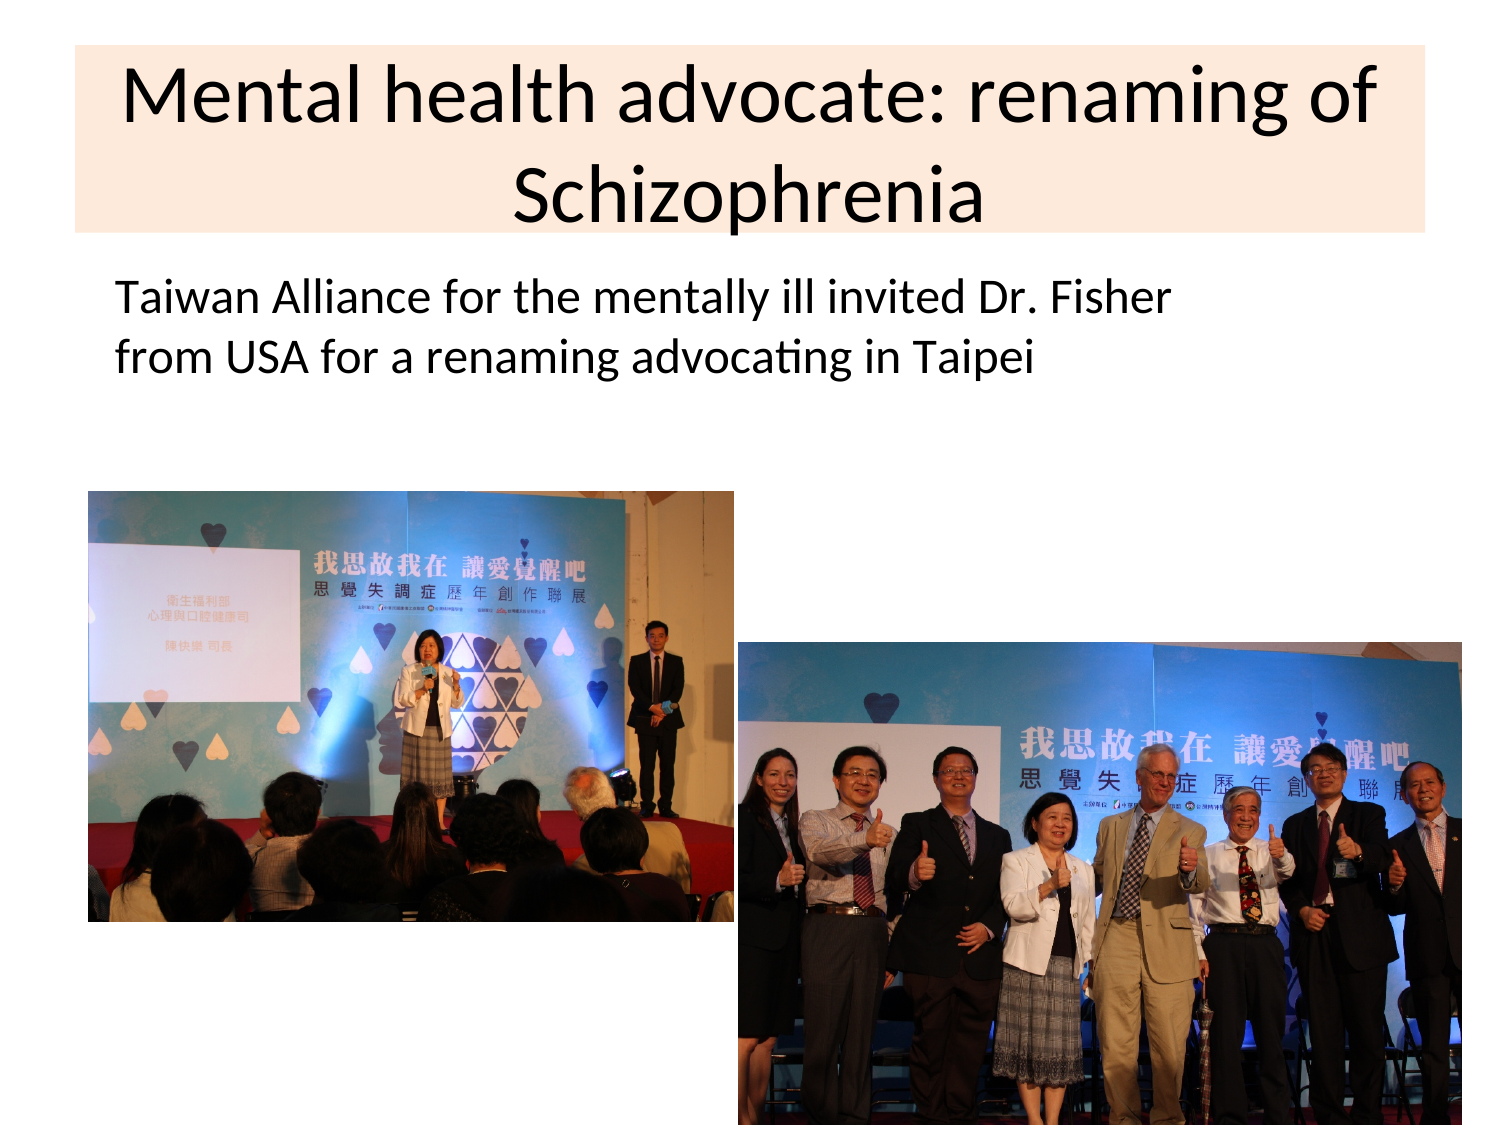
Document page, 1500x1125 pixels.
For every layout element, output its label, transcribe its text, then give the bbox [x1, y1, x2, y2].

title Mental health advocate: renaming of Schizophrenia [75, 45, 1426, 233]
text_box Taiwan Alliance for the mentally ill invited Dr. Fisher from USA for a renaming advocating in Taipei [100, 255, 1247, 391]
picture [738, 642, 1462, 1125]
picture [88, 491, 734, 922]
